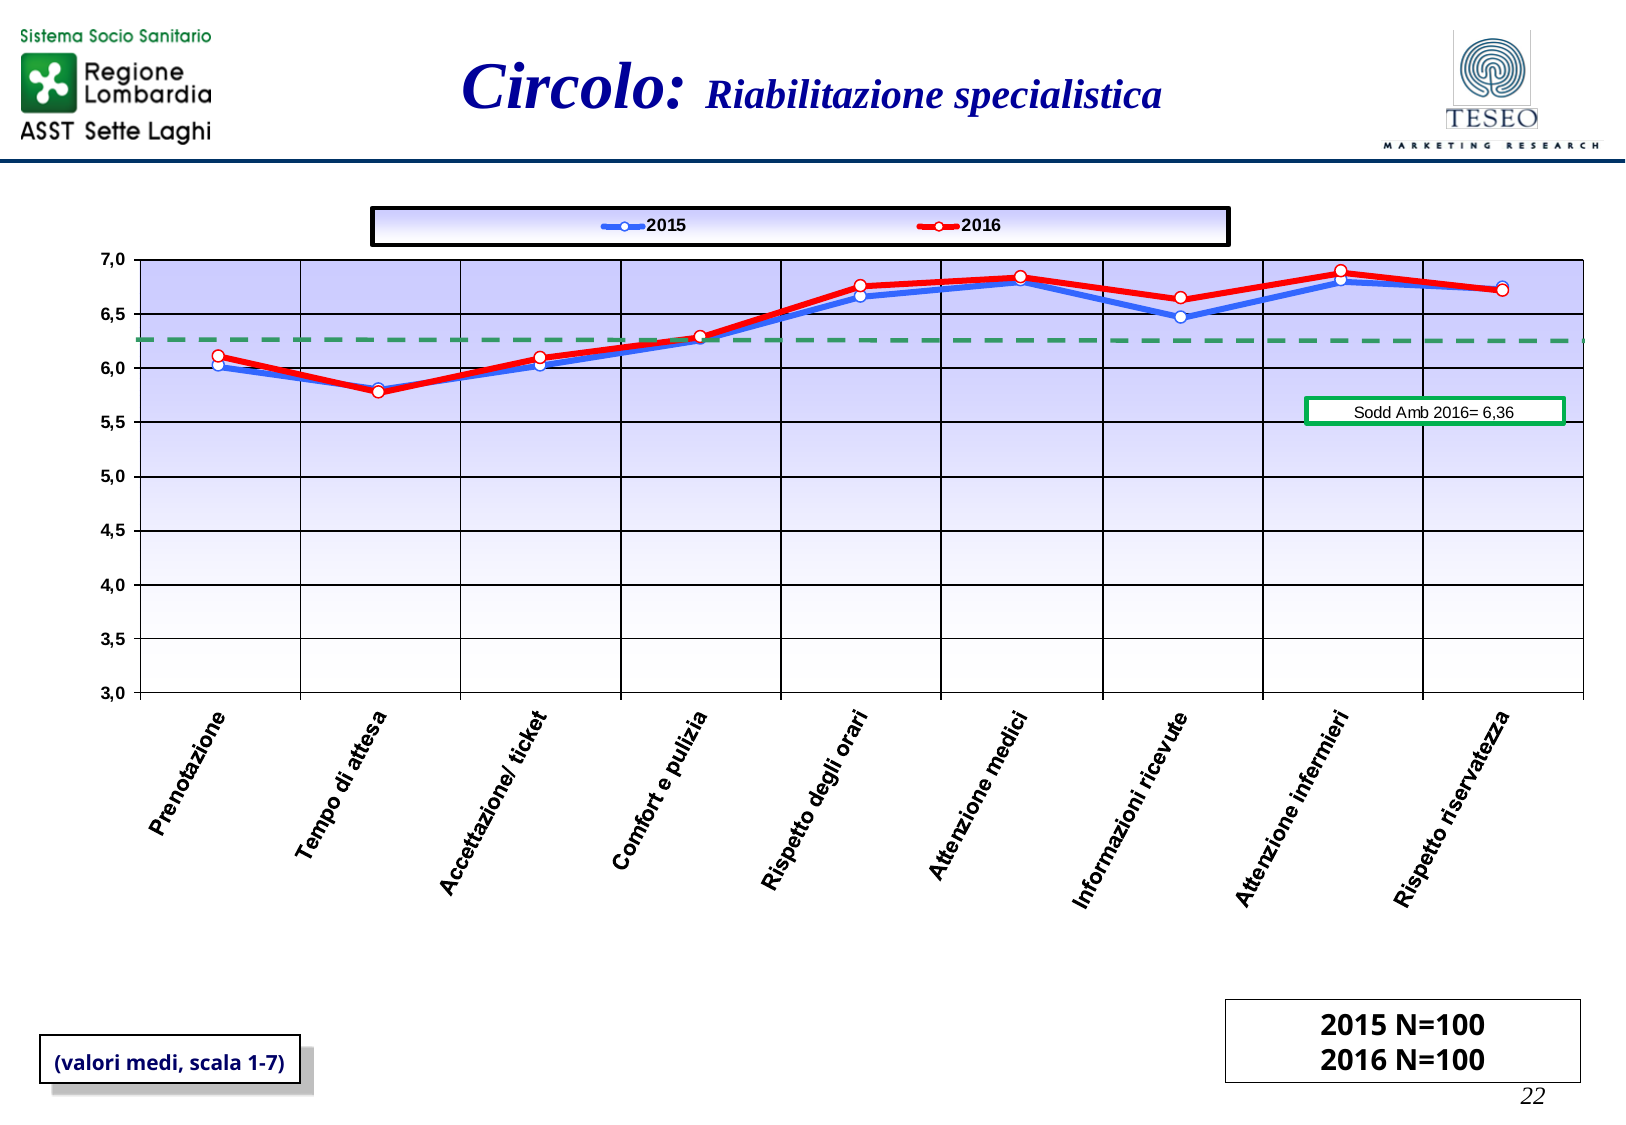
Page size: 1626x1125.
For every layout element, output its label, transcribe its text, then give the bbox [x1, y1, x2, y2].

picture [21, 26, 211, 148]
picture [1381, 30, 1604, 149]
text_box Circolo: Riabilitazione specialistica [268, 18, 1356, 144]
picture [28, 196, 1597, 1086]
